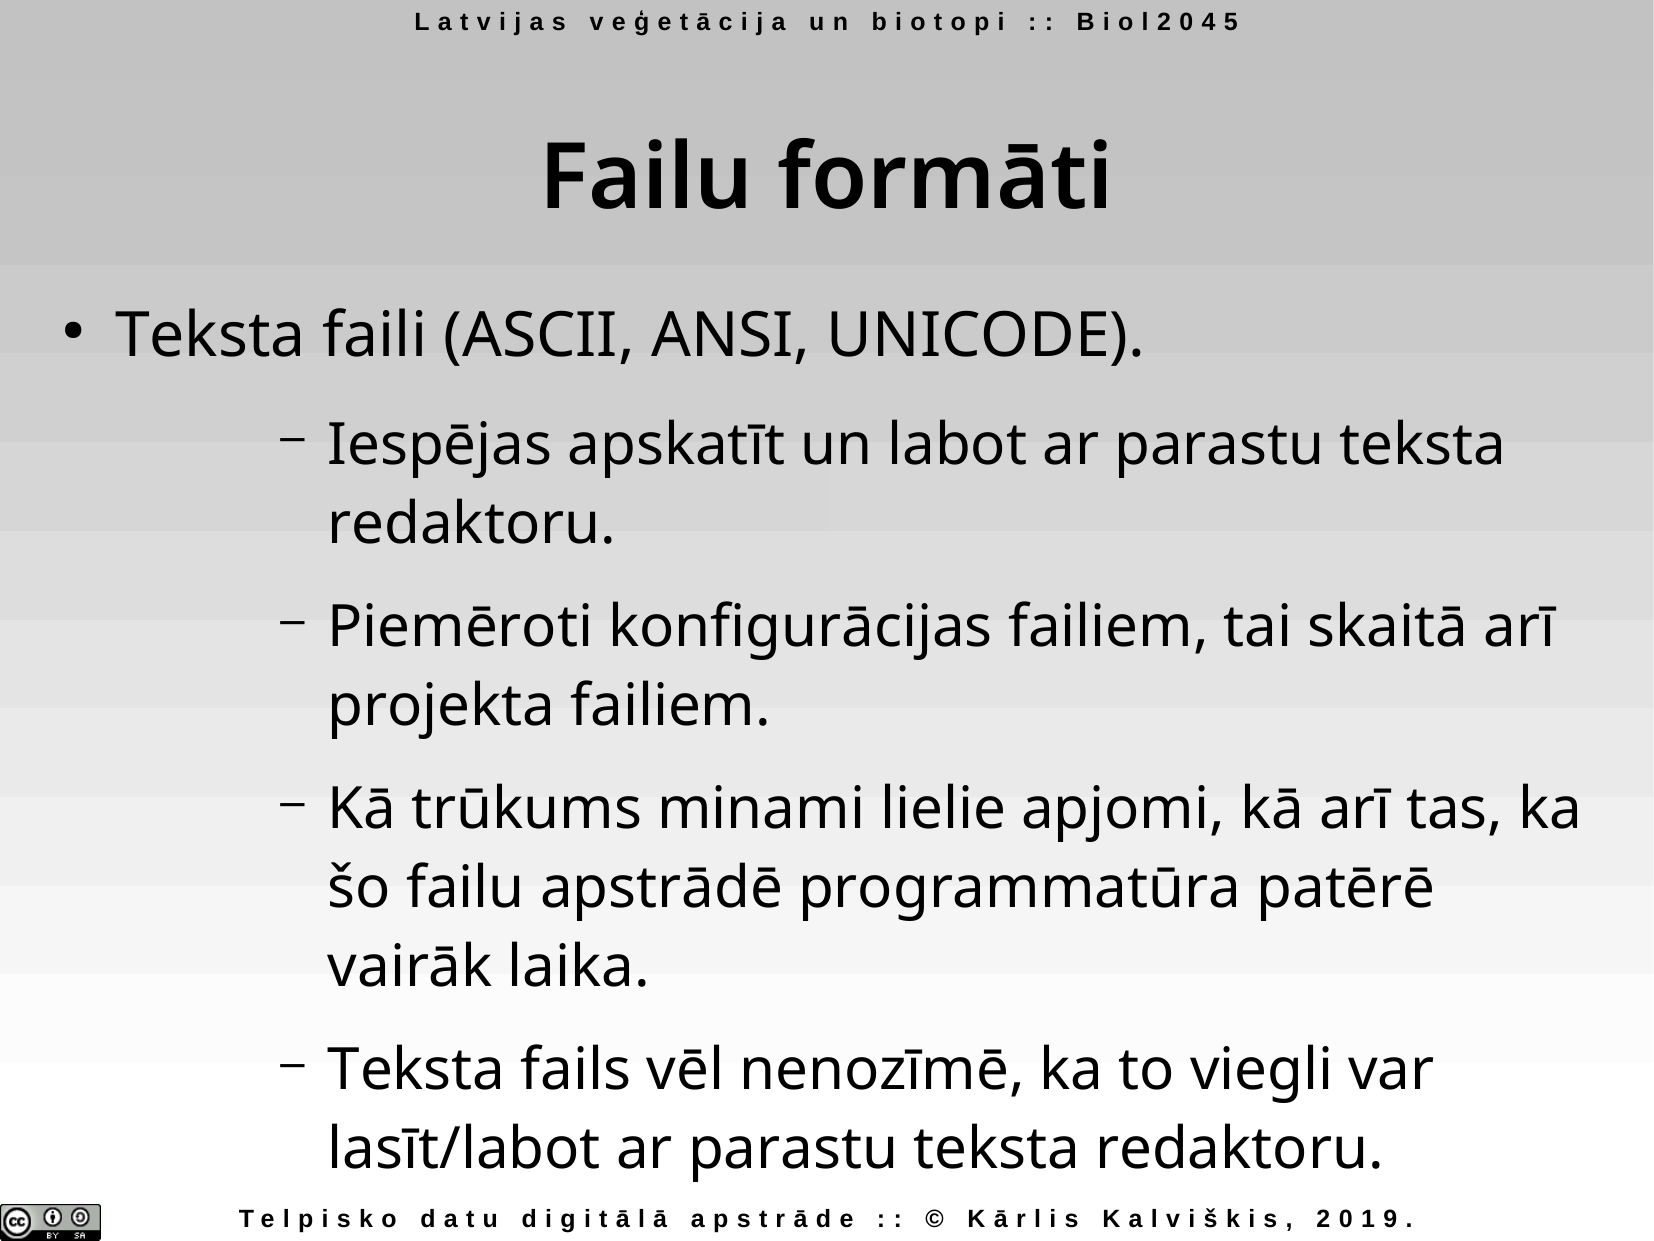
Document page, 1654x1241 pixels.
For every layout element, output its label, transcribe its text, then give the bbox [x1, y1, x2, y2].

title Failu formāti [29, 49, 1625, 296]
picture [0, 0, 1654, 1241]
list Teksta faili (ASCII, ANSI, UNICODE). Iespējas apskatīt un labot ar parastu teksta redaktoru. Piemēroti konfigurācijas failiem, tai skaitā arī projekta failiem. Kā trūkums minami lielie apjomi, kā arī tas, ka šo failu apstrādē programmatūra patērē vairāk laika. Teksta fails vēl nenozīmē, ka to viegli var lasīt/labot ar parastu teksta redaktoru. [44, 289, 1610, 1113]
